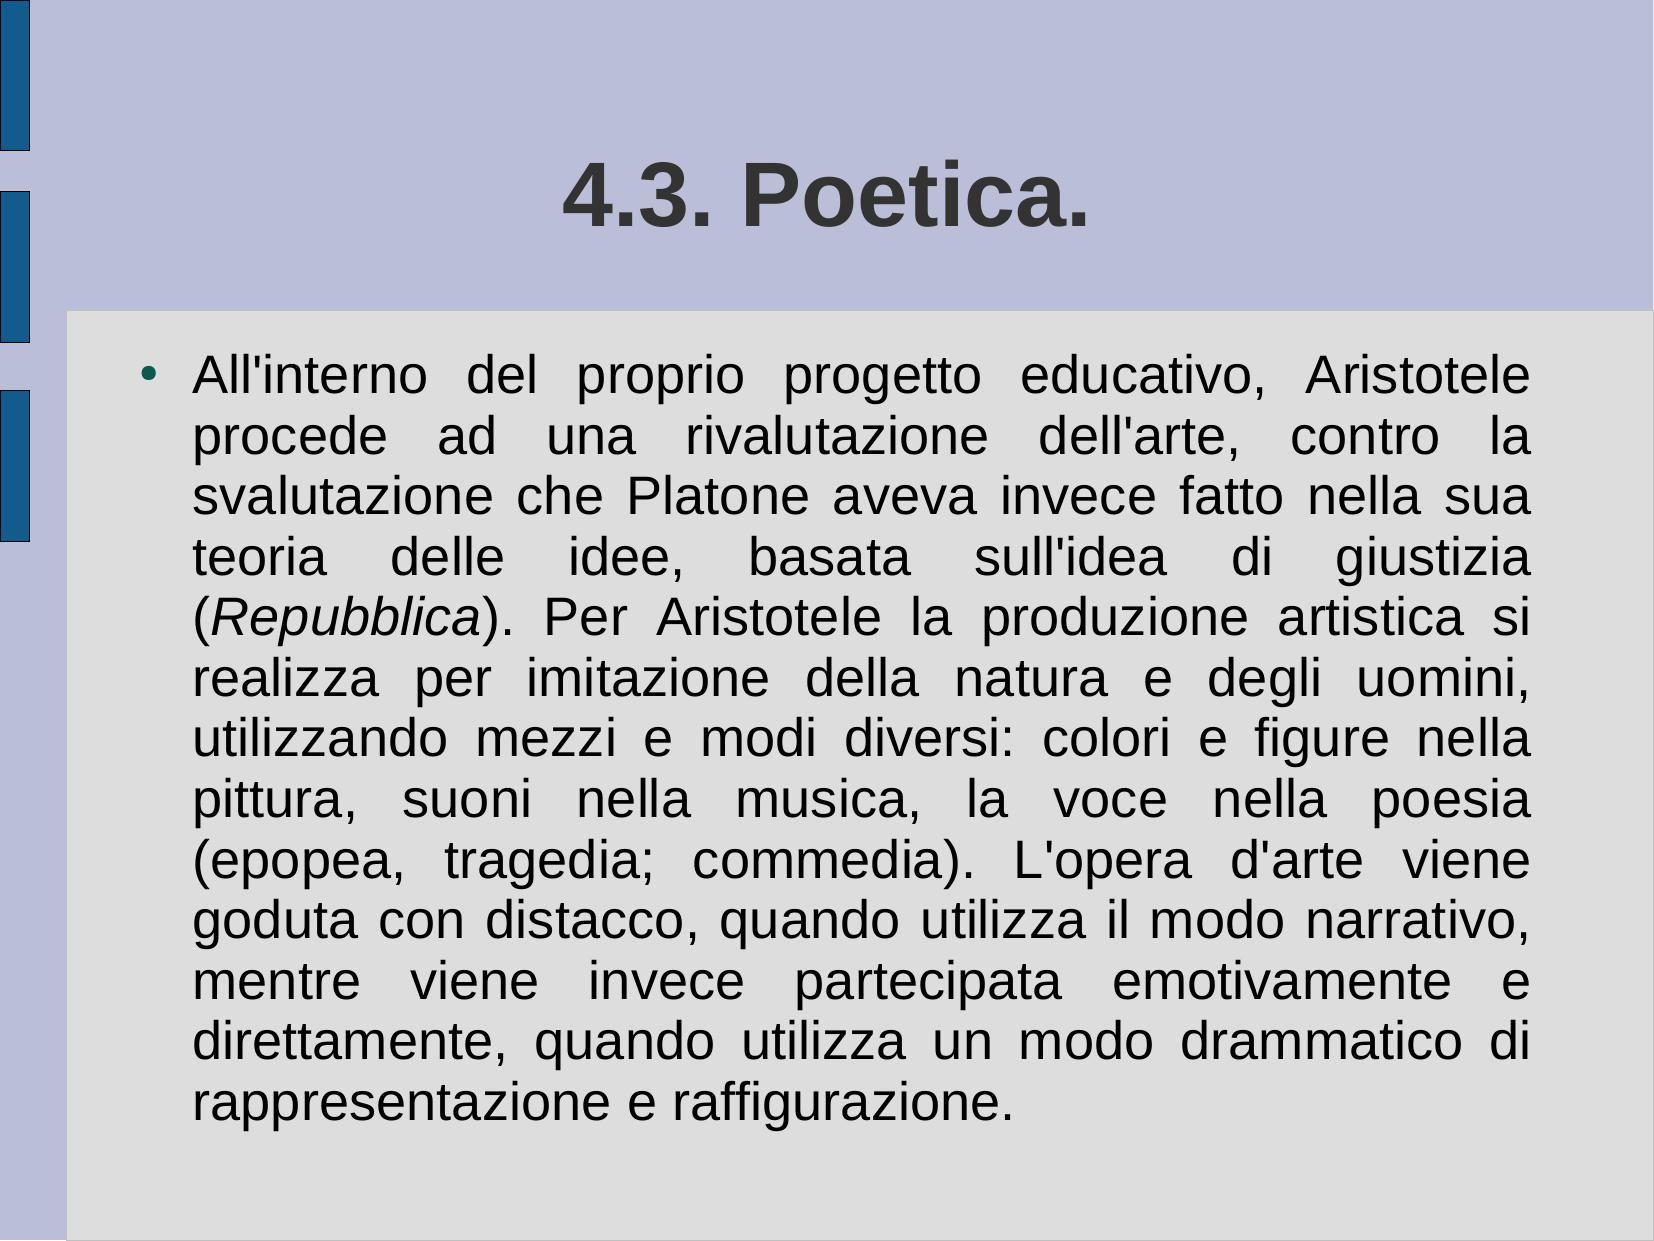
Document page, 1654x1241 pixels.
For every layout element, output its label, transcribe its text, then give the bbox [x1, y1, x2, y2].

list All'interno del proprio progetto educativo, Aristotele procede ad una rivalutazione dell'arte, contro la svalutazione che Platone aveva invece fatto nella sua teoria delle idee, basata sull'idea di giustizia (Repubblica). Per Aristotele la produzione artistica si realizza per imitazione della natura e degli uomini, utilizzando mezzi e modi diversi: colori e figure nella pittura, suoni nella musica, la voce nella poesia (epopea, tragedia; commedia). L'opera d'arte viene goduta con distacco, quando utilizza il modo narrativo, mentre viene invece partecipata emotivamente e direttamente, quando utilizza un modo drammatico di rappresentazione e raffigurazione. [121, 344, 1534, 1132]
title 4.3. Poetica. [121, 91, 1534, 299]
